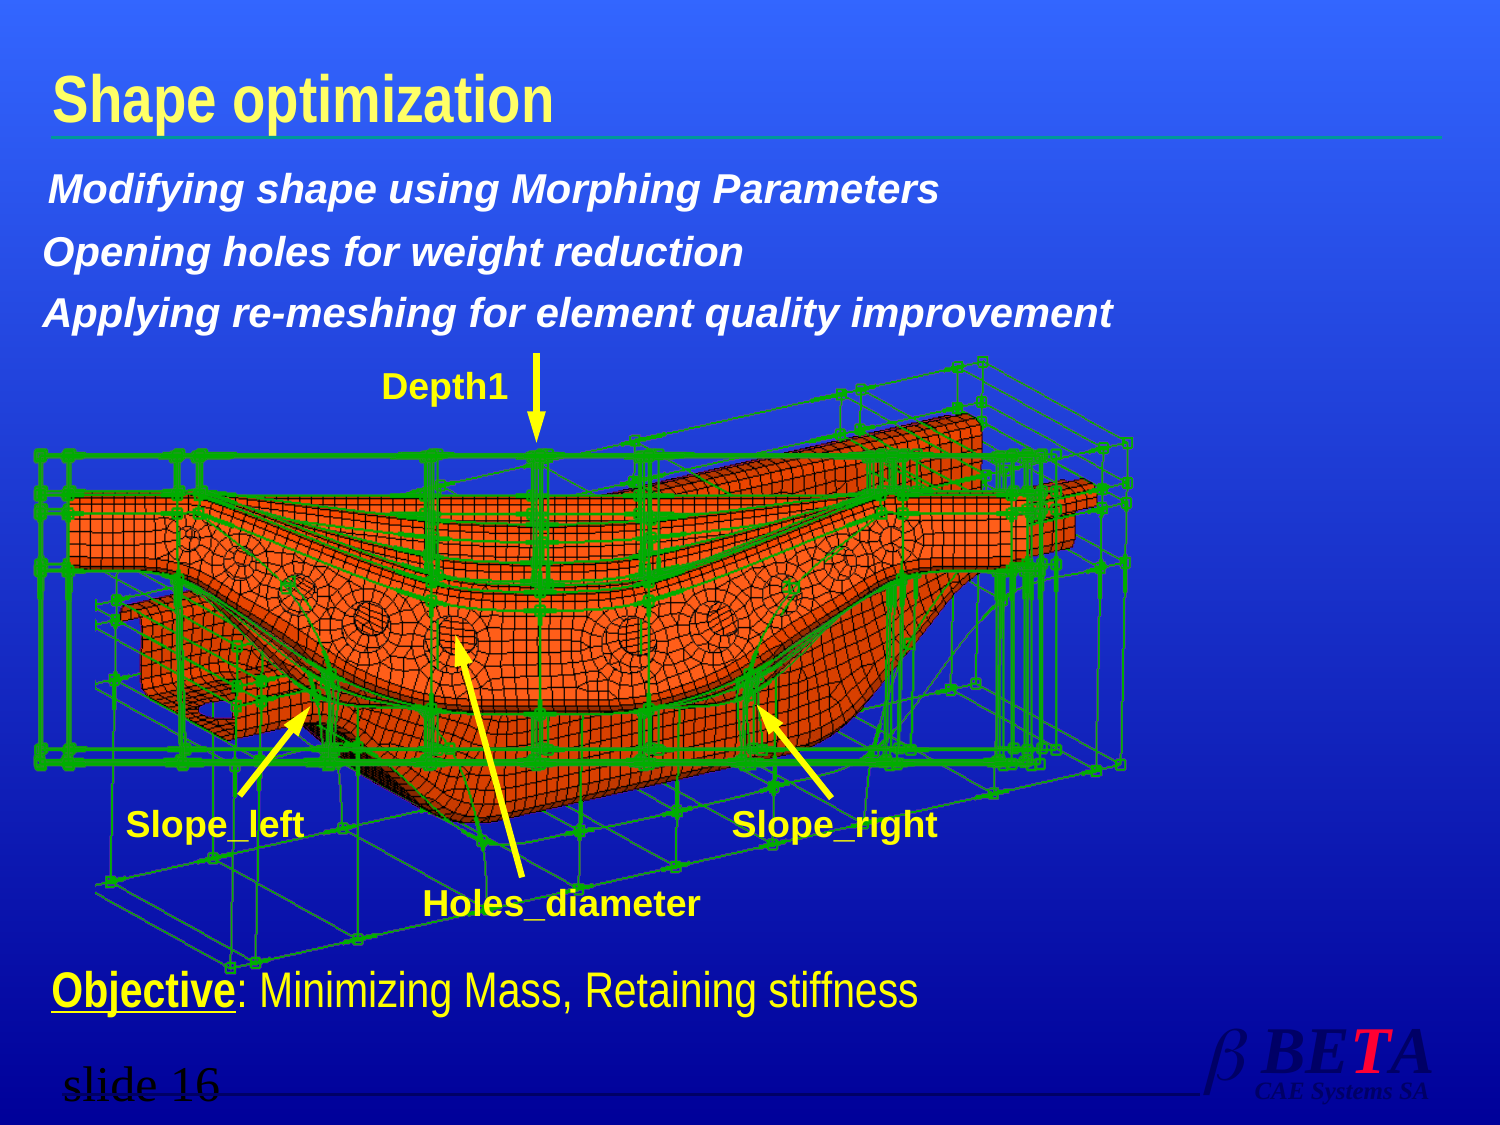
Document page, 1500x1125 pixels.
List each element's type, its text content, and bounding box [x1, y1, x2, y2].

text_box Applying re-meshing for element quality improvement [27, 278, 1213, 344]
text_box Opening holes for weight reduction [27, 217, 797, 278]
text_box Depth1 [366, 354, 534, 415]
text_box Slope_left [110, 792, 359, 853]
title Shape optimization [37, 48, 1450, 144]
text_box Slope_right [716, 791, 965, 853]
text_box Modifying shape using Morphing Parameters [33, 154, 1107, 221]
text_box Holes_diameter [407, 871, 737, 932]
picture [12, 344, 1146, 1031]
